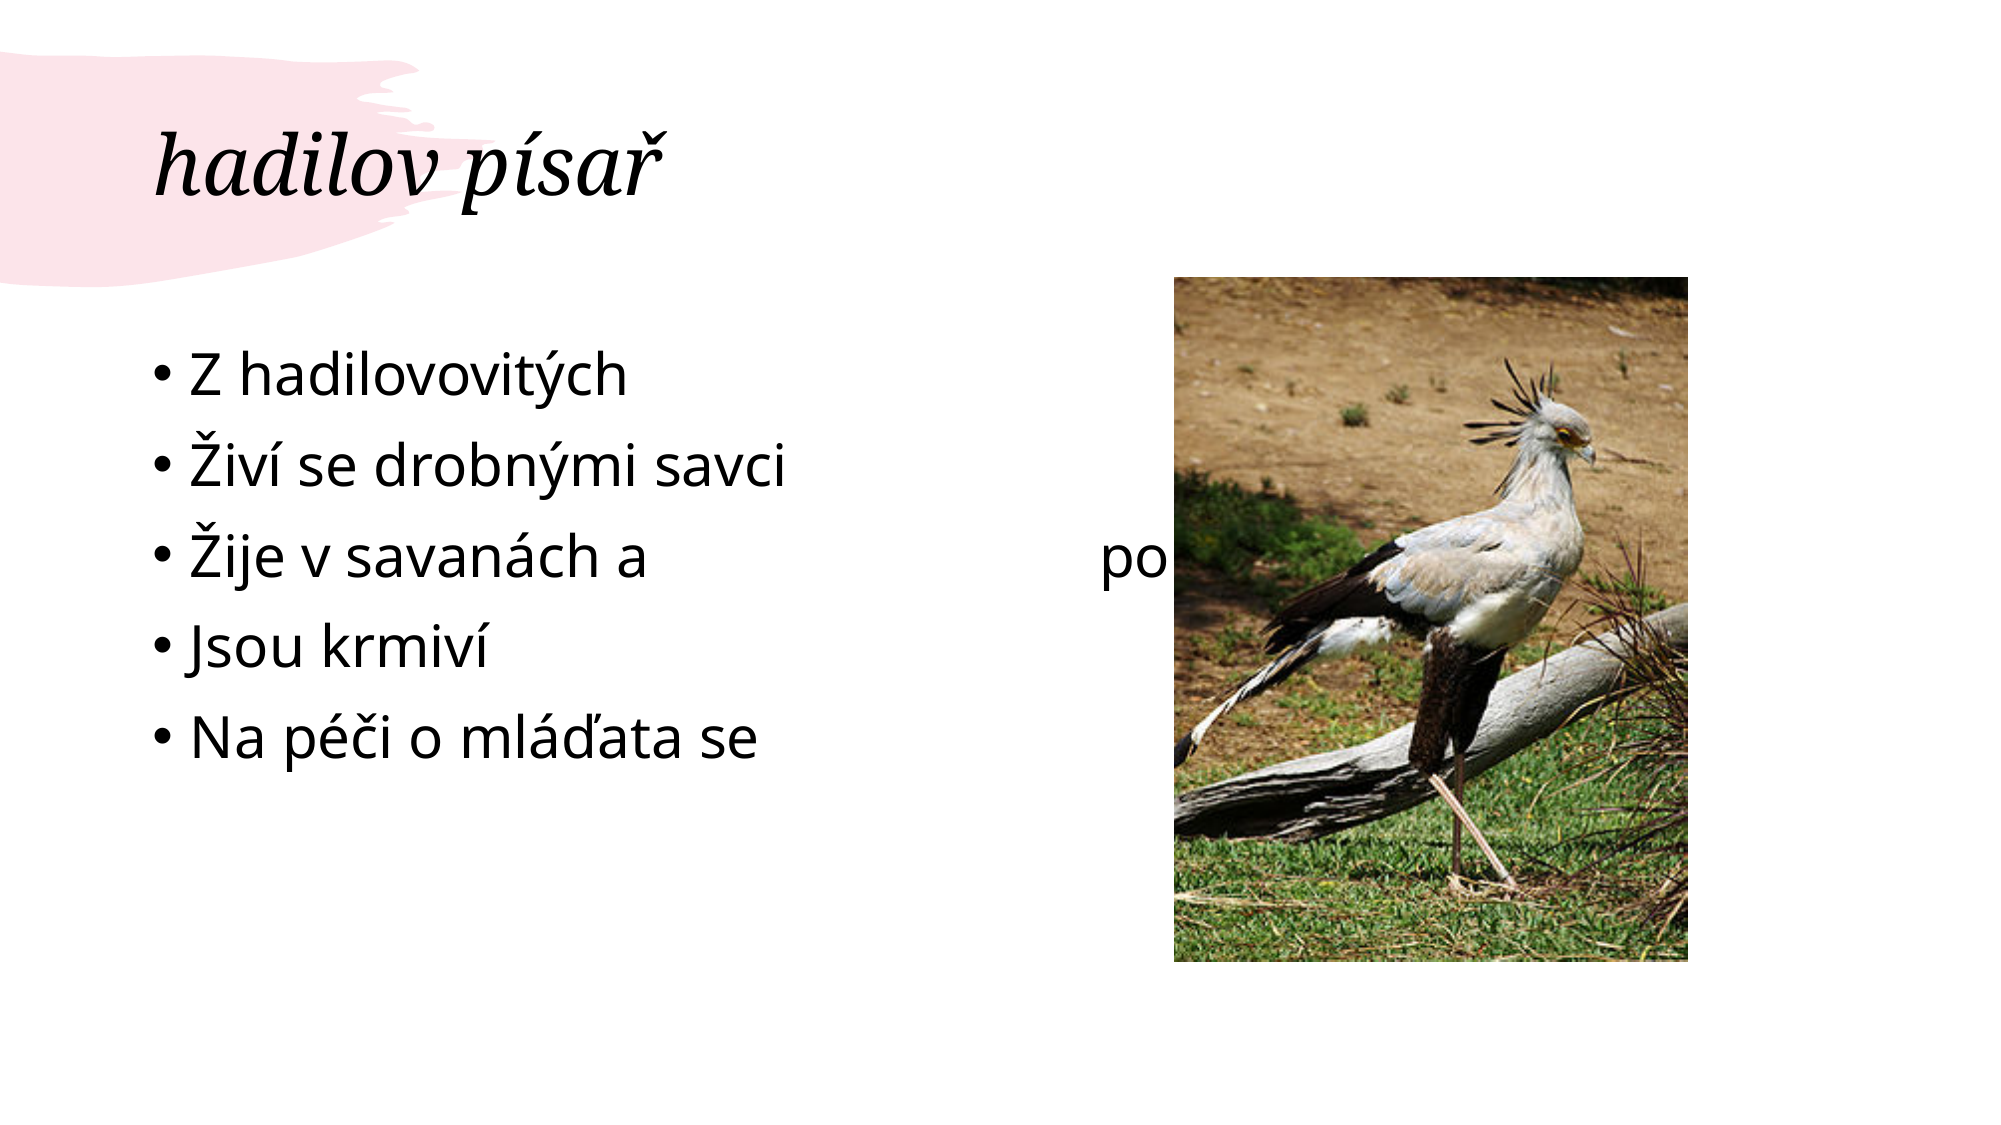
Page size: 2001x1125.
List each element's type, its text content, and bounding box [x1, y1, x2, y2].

list Z hadilovovitých Živí se drobnými savci a hady Žije v savanách a polopouštích Afriky Jsou krmiví Na péči o mláďata se podílejí oba [137, 329, 1863, 1013]
title hadilov písař [137, 59, 1863, 278]
picture [1174, 277, 1688, 962]
